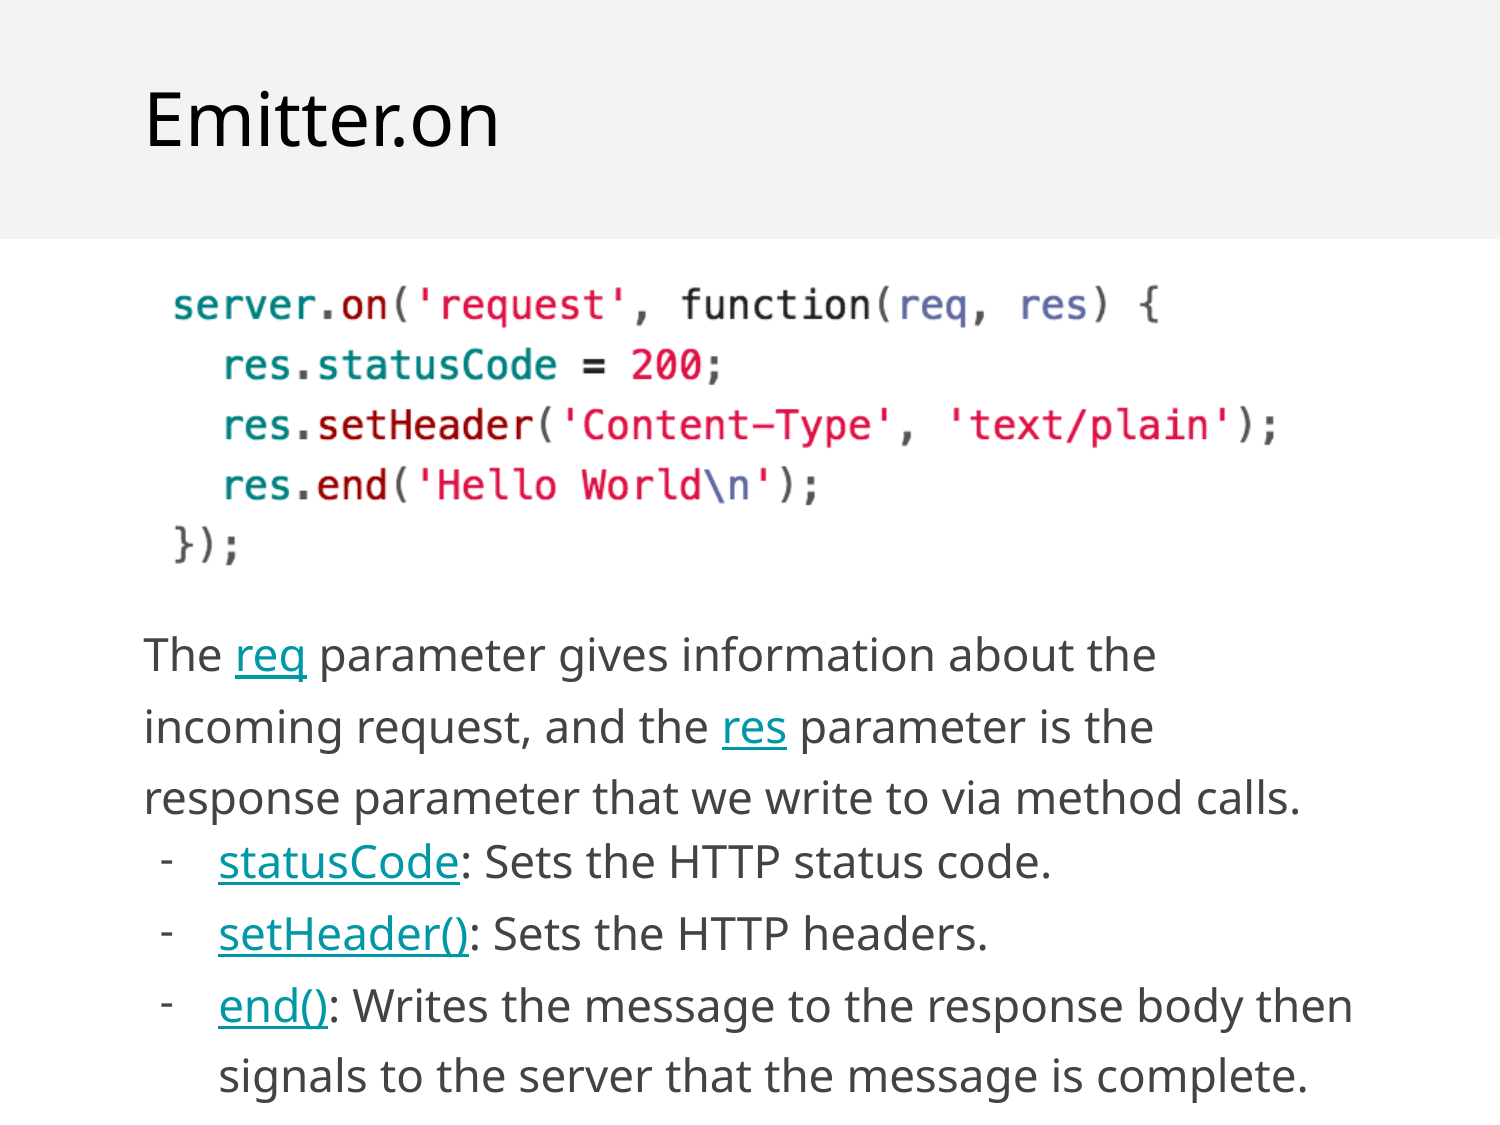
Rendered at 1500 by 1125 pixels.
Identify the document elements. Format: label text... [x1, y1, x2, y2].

list The req parameter gives information about the incoming request, and the res parameter is the response parameter that we write to via method calls. statusCode: Sets the HTTP status code. setHeader(): Sets the HTTP headers. end(): Writes the message to the response body then signals to the server that the message is complete. [128, 601, 1372, 1093]
picture [143, 257, 1315, 609]
title Emitter.on [128, 56, 1372, 183]
